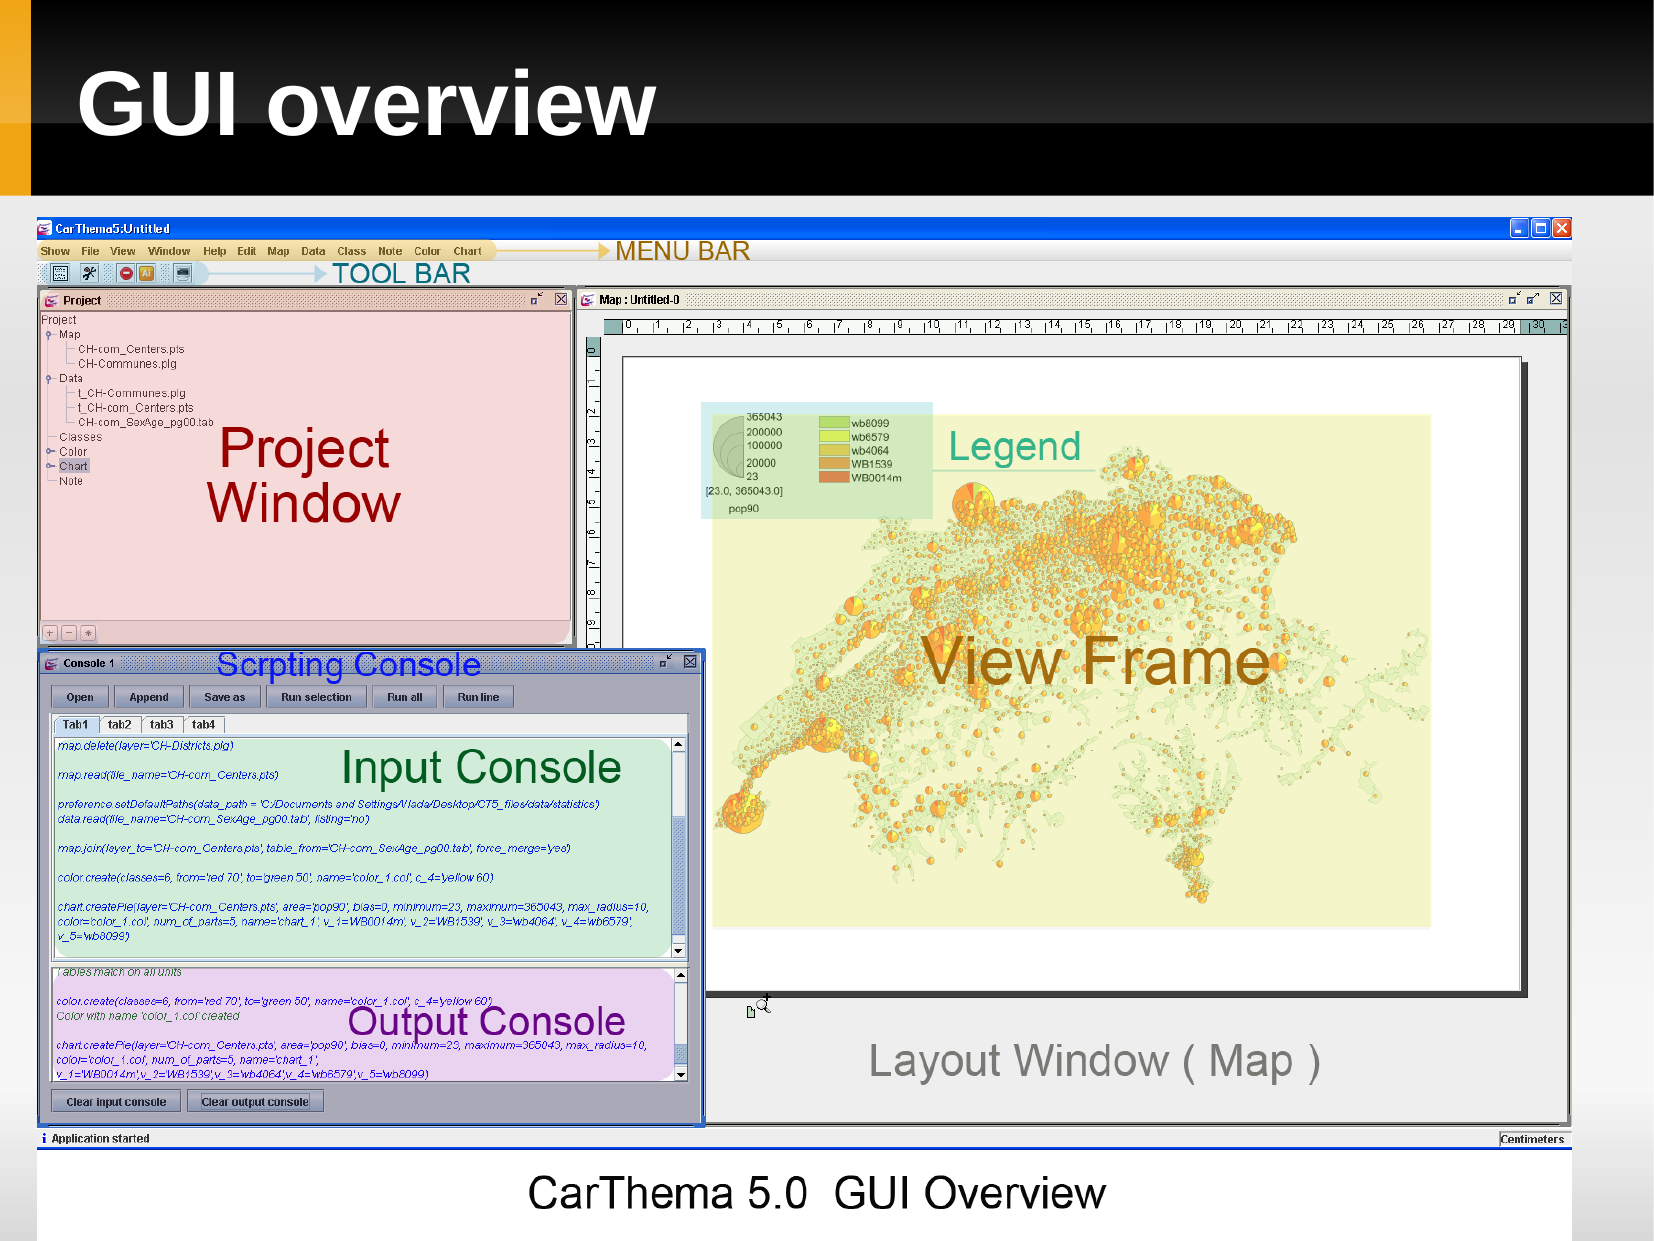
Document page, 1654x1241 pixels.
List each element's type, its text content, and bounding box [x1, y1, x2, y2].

picture [0, 0, 1654, 1241]
title GUI overview [76, 7, 1565, 200]
